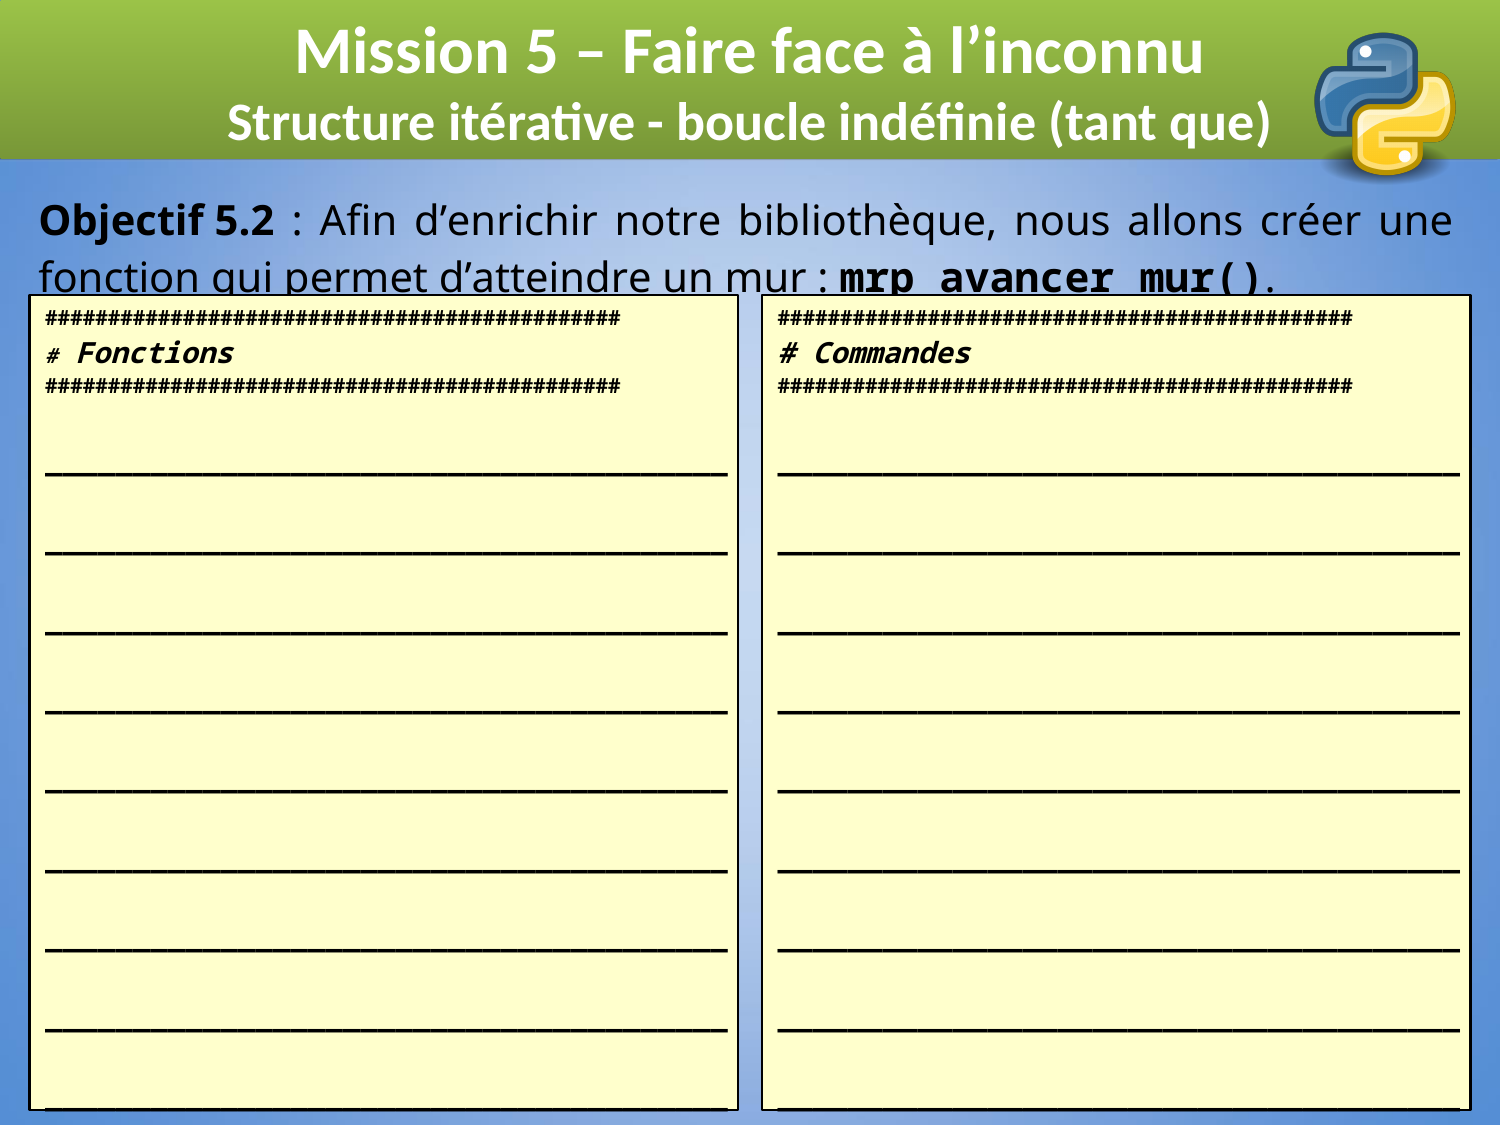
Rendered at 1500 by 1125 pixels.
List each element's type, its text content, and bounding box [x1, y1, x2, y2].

text_box ############################################## # Commandes ############################################## _______________________________________ _______________________________________ _______________________________________ _______________________________________ _______________________________________ _______________________________________ _______________________________________ _______________________________________ _______________________________________ _______________________________________ _______________________________________ _______________________________________ [761, 295, 1471, 1111]
text_box Mission 5 – Faire face à l’inconnu Structure itérative - boucle indéfinie (tant que) [0, 0, 1500, 159]
picture [0, 29, 1500, 1125]
text_box Objectif 5.2 : Afin d’enrichir notre bibliothèque, nous allons créer une fonction qui permet d’atteindre un mur : mrp_avancer_mur(). [23, 183, 1469, 324]
text_box ############################################## # Fonctions ############################################## _______________________________________ _______________________________________ _______________________________________ _______________________________________ _______________________________________ _______________________________________ _______________________________________ _______________________________________ _______________________________________ _______________________________________ _______________________________________ _______________________________________ [29, 295, 739, 1111]
